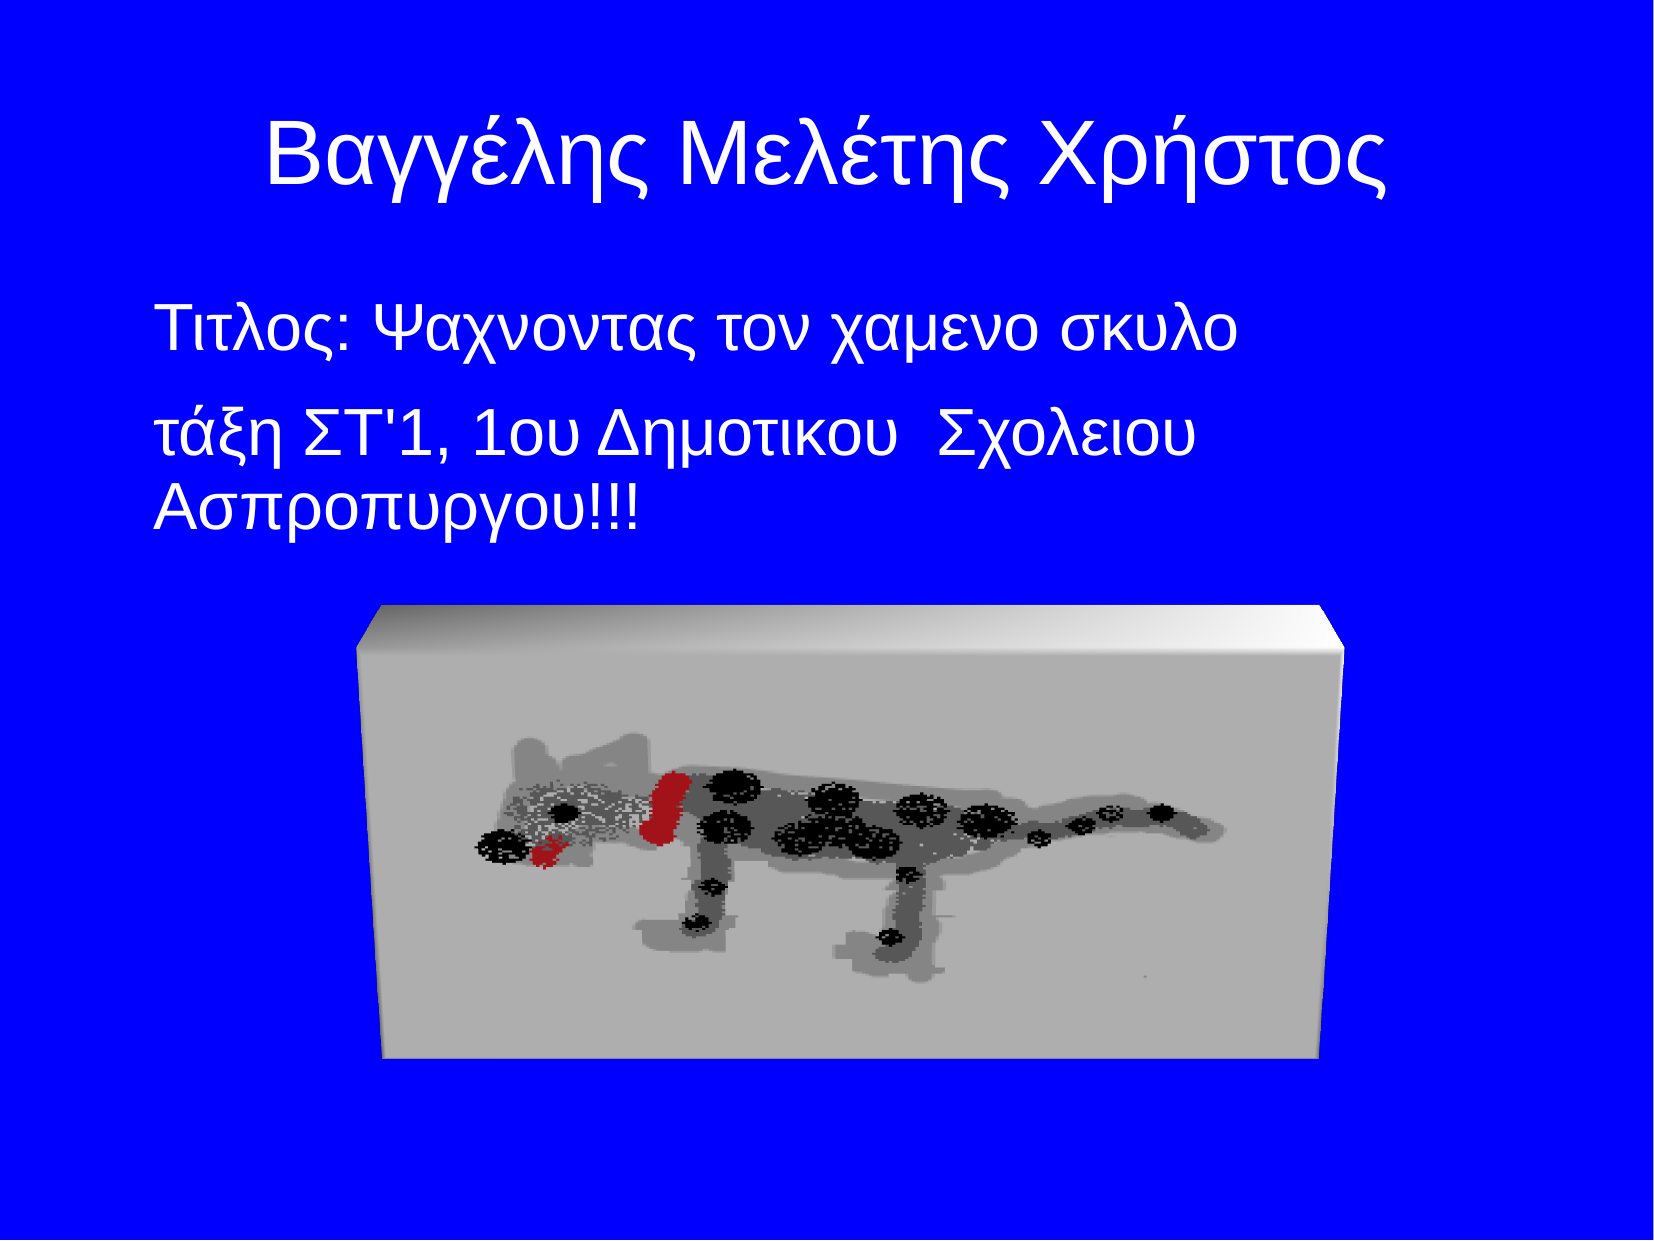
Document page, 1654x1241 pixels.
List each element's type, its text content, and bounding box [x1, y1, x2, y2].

list Τιτλος: Ψαχνοντας τον χαμενο σκυλο τάξη ΣΤ'1, 1ου Δημοτικου Σχολειου Ασπροπυργου!!! [82, 290, 1538, 1010]
title Βαγγέλης Μελέτης Χρήστος [82, 49, 1571, 257]
picture [357, 605, 1344, 1059]
